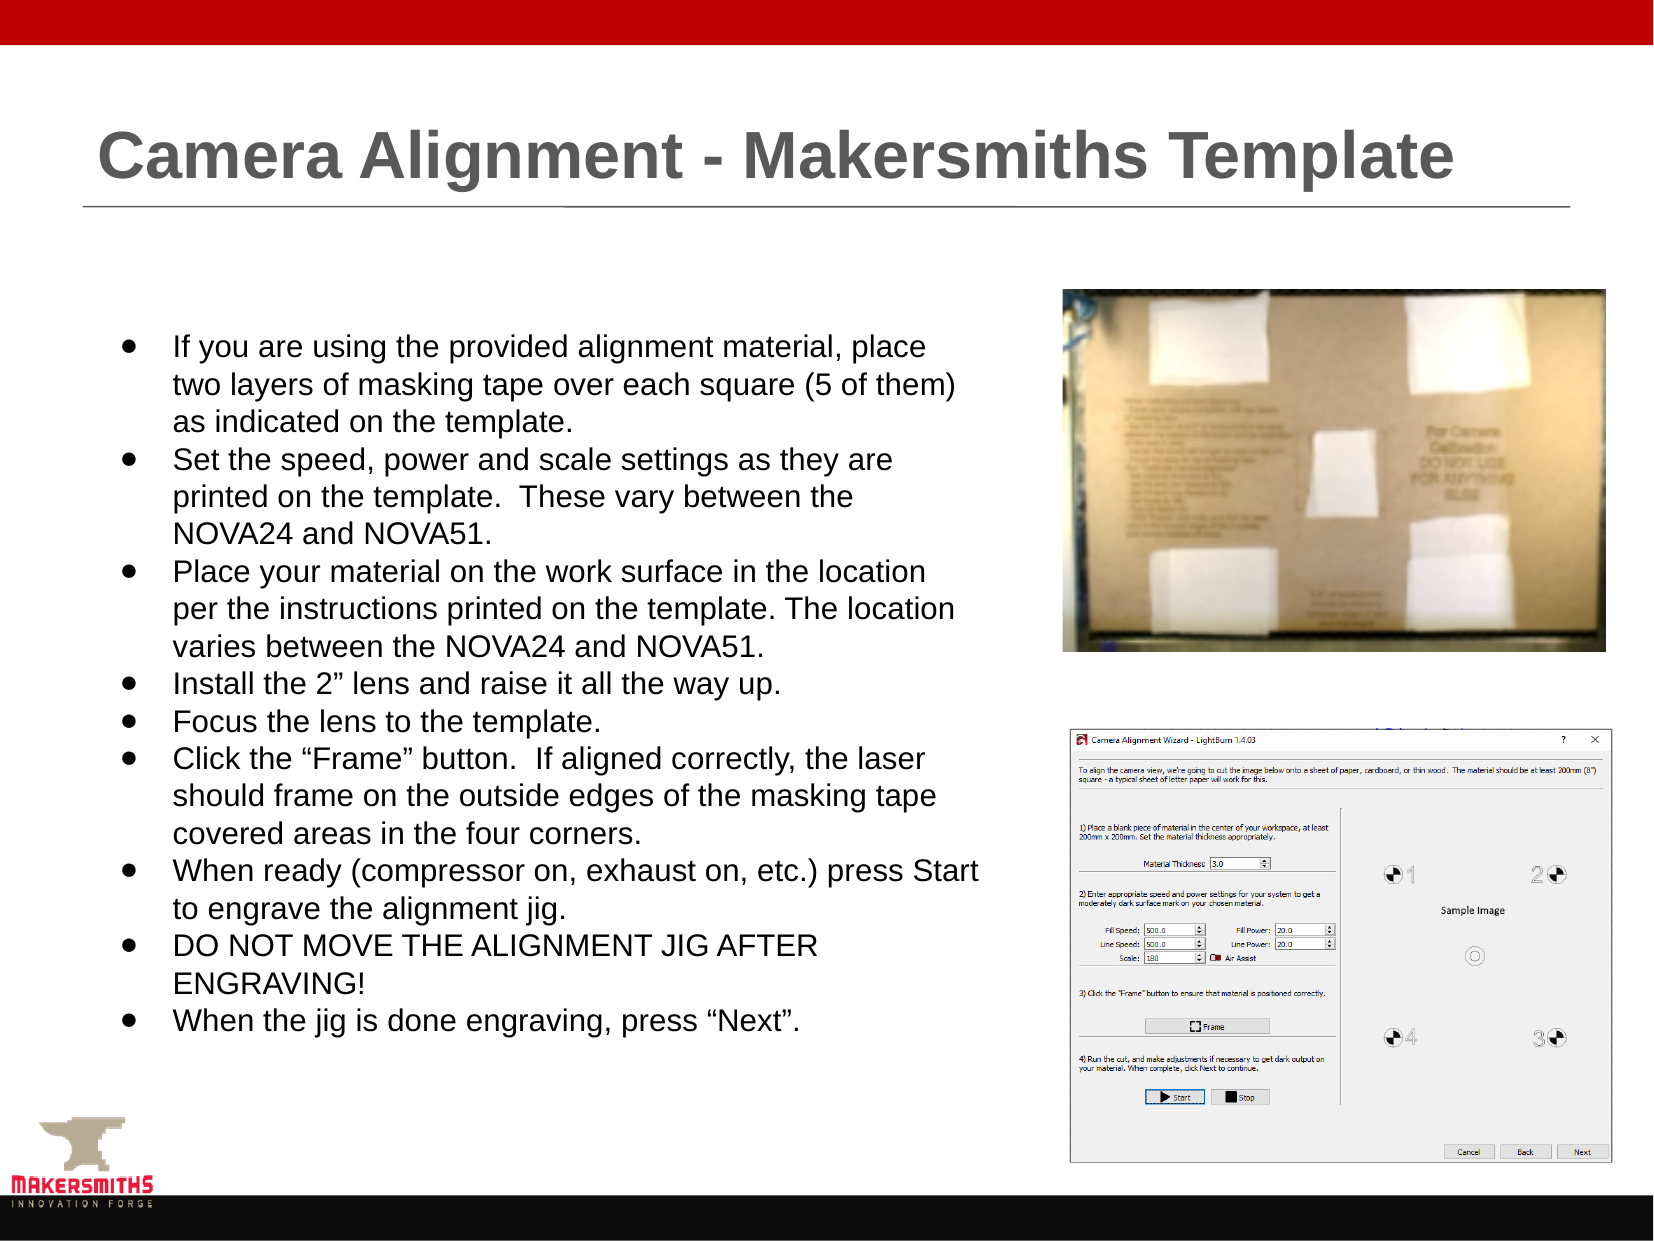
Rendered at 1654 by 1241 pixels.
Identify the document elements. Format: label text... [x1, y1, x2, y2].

picture [1062, 289, 1606, 652]
picture [1069, 728, 1613, 1163]
text_box If you are using the provided alignment material, place two layers of masking tape over each square (5 of them) as indicated on the template. Set the speed, power and scale settings as they are printed on the template. These vary between the NOVA24 and NOVA51. Place your material on the work surface in the location per the instructions printed on the template. The location varies between the NOVA24 and NOVA51. Install the 2” lens and raise it all the way up. Focus the lens to the template. Click the “Frame” button. If aligned correctly, the laser should frame on the outside edges of the masking tape covered areas in the four corners. When ready (compressor on, exhaust on, etc.) press Start to engrave the alignment jig. DO NOT MOVE THE ALIGNMENT JIG AFTER ENGRAVING! When the jig is done engraving, press “Next”. [82, 321, 997, 1043]
picture [5, 1109, 158, 1216]
title Camera Alignment - Makersmiths Template [82, 51, 1571, 207]
